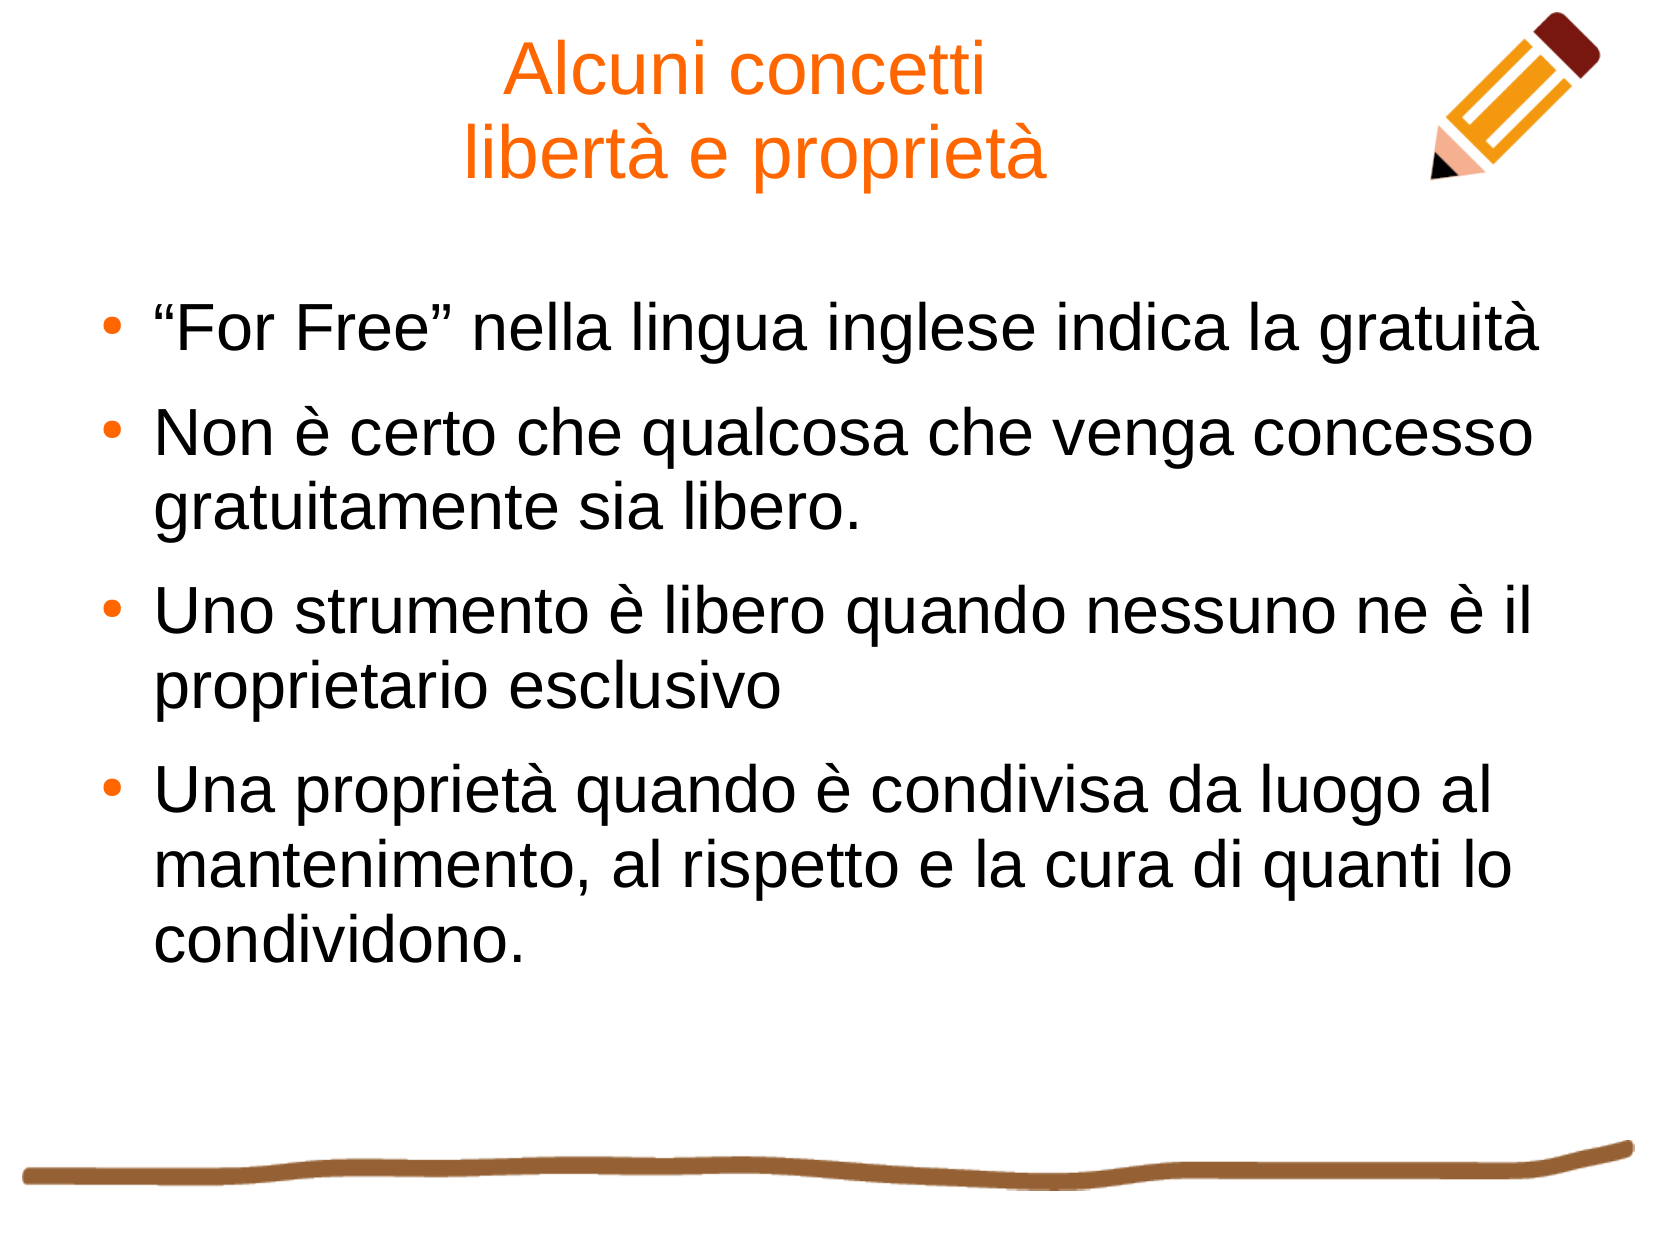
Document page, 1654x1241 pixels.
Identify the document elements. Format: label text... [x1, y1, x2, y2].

title Alcuni concetti libertà e proprietà [82, 26, 1430, 195]
list “For Free” nella lingua inglese indica la gratuità Non è certo che qualcosa che venga concesso gratuitamente sia libero. Uno strumento è libero quando nessuno ne è il proprietario esclusivo Una proprietà quando è condivisa da luogo al mantenimento, al rispetto e la cura di quanti lo condividono. [82, 290, 1571, 1122]
picture [22, 1140, 1635, 1191]
picture [1430, 12, 1601, 181]
